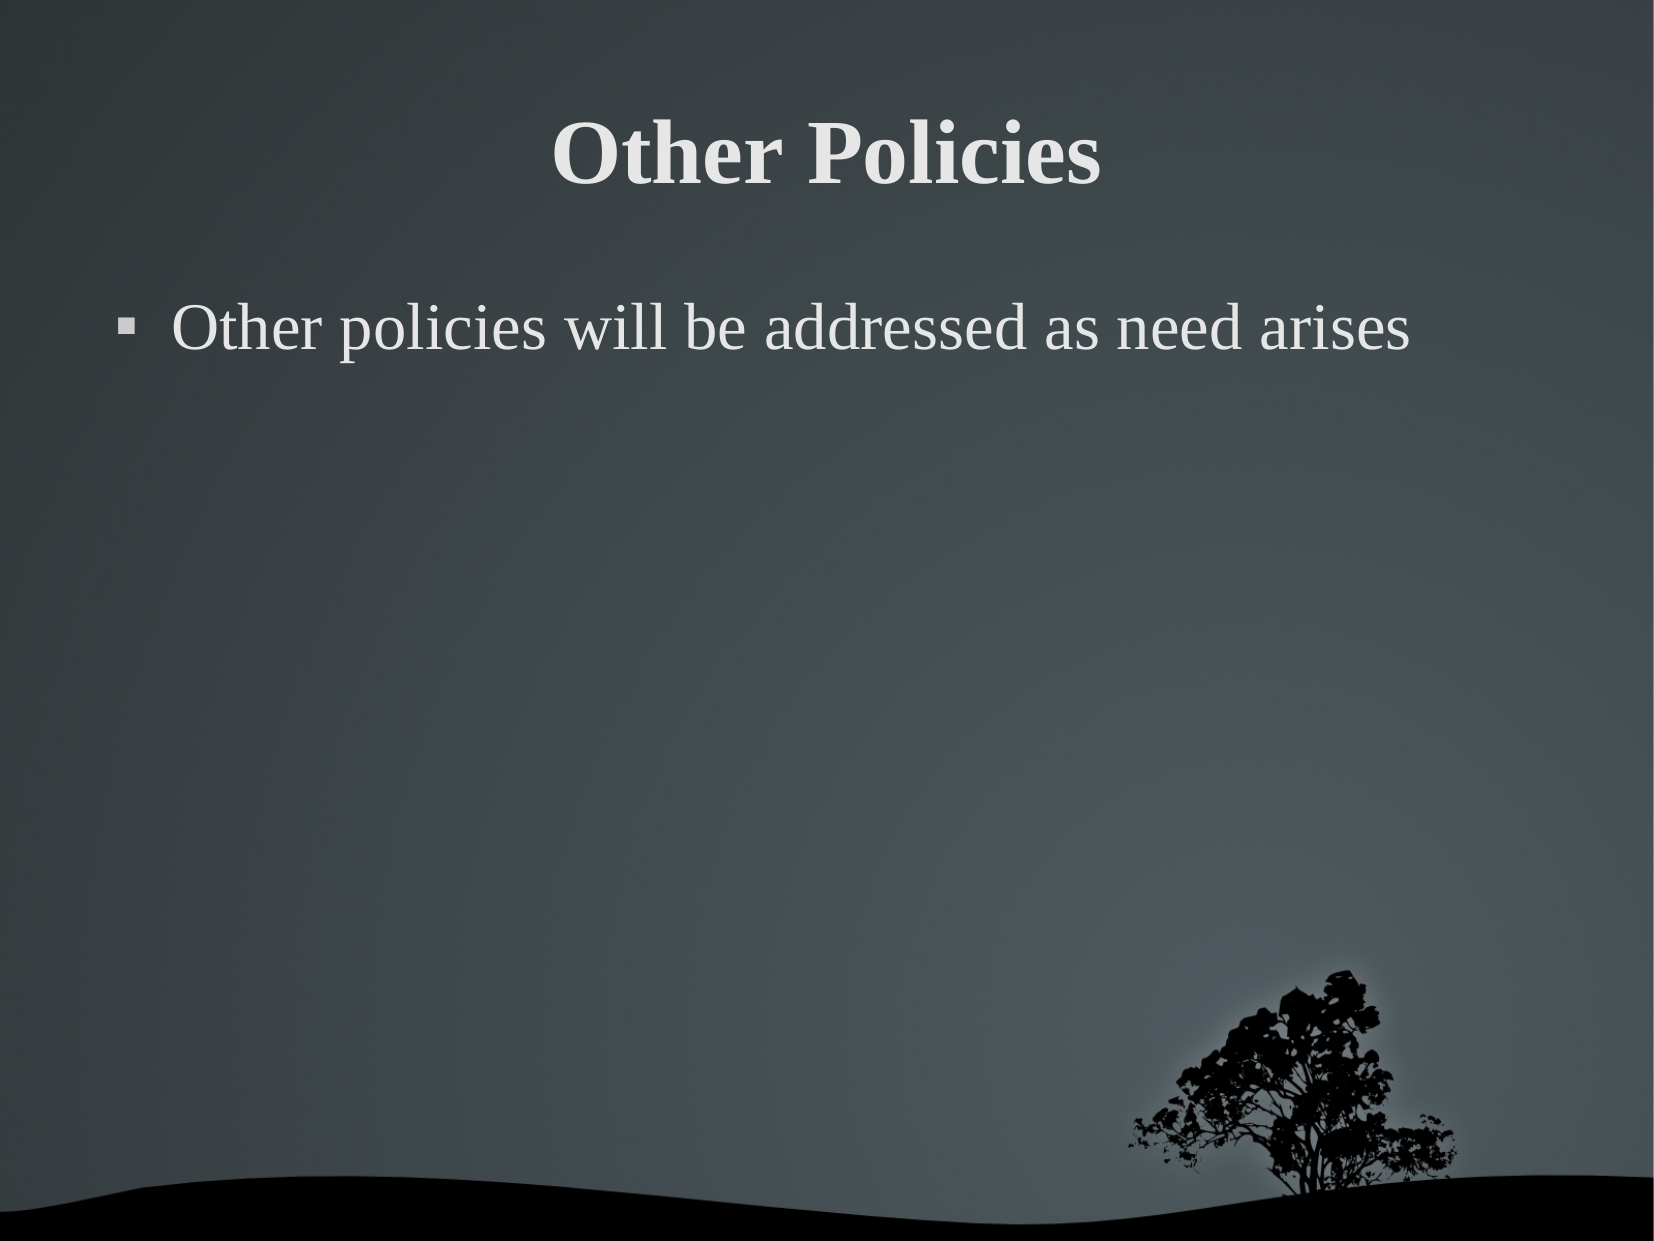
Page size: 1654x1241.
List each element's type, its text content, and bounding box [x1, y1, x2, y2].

picture [0, 0, 1654, 1241]
title Other Policies [82, 49, 1571, 257]
list Other policies will be addressed as need arises [82, 290, 1571, 1109]
